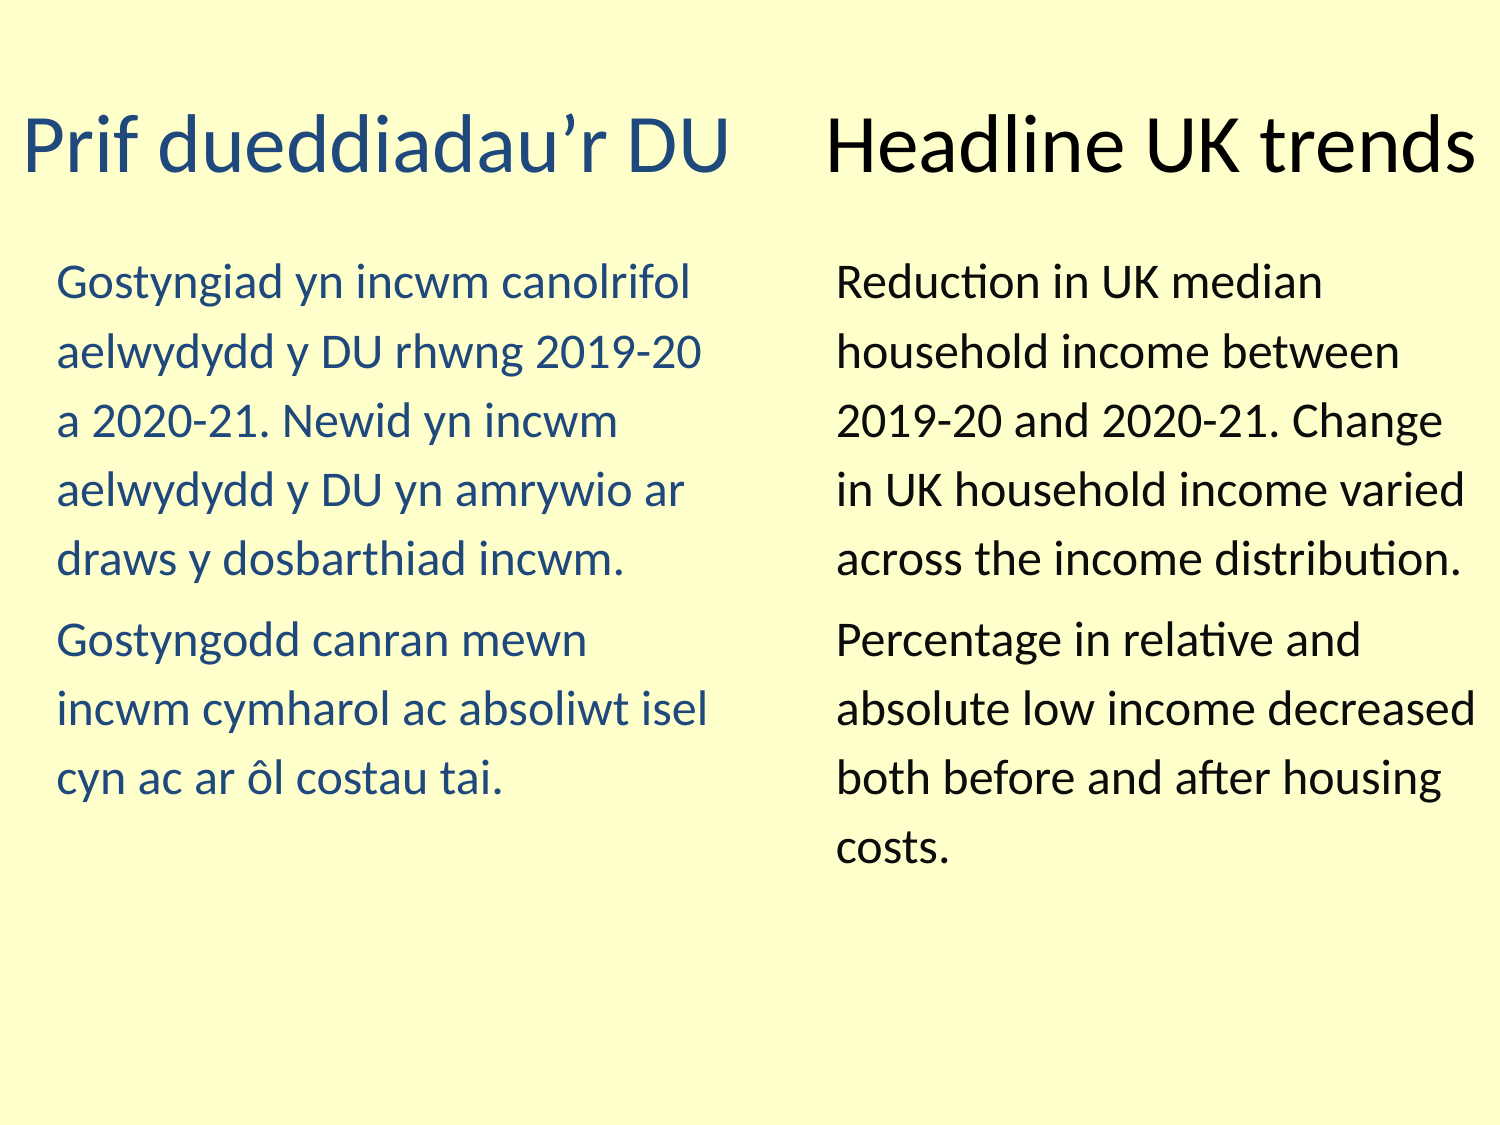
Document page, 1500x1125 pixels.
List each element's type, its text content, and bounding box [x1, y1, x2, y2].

text_box Gostyngiad yn incwm canolrifol aelwydydd y DU rhwng 2019-20 a 2020-21. Newid yn incwm aelwydydd y DU yn amrywio ar draws y dosbarthiad incwm. Gostyngodd canran mewn incwm cymharol ac absoliwt isel cyn ac ar ôl costau tai. [41, 232, 739, 1036]
title Prif dueddiadau’r DU Headline UK trends [0, 45, 1500, 233]
list Reduction in UK median household income between 2019-20 and 2020-21. Change in UK household income varied across the income distribution. Percentage in relative and absolute low income decreased both before and after housing costs. [820, 232, 1500, 1036]
